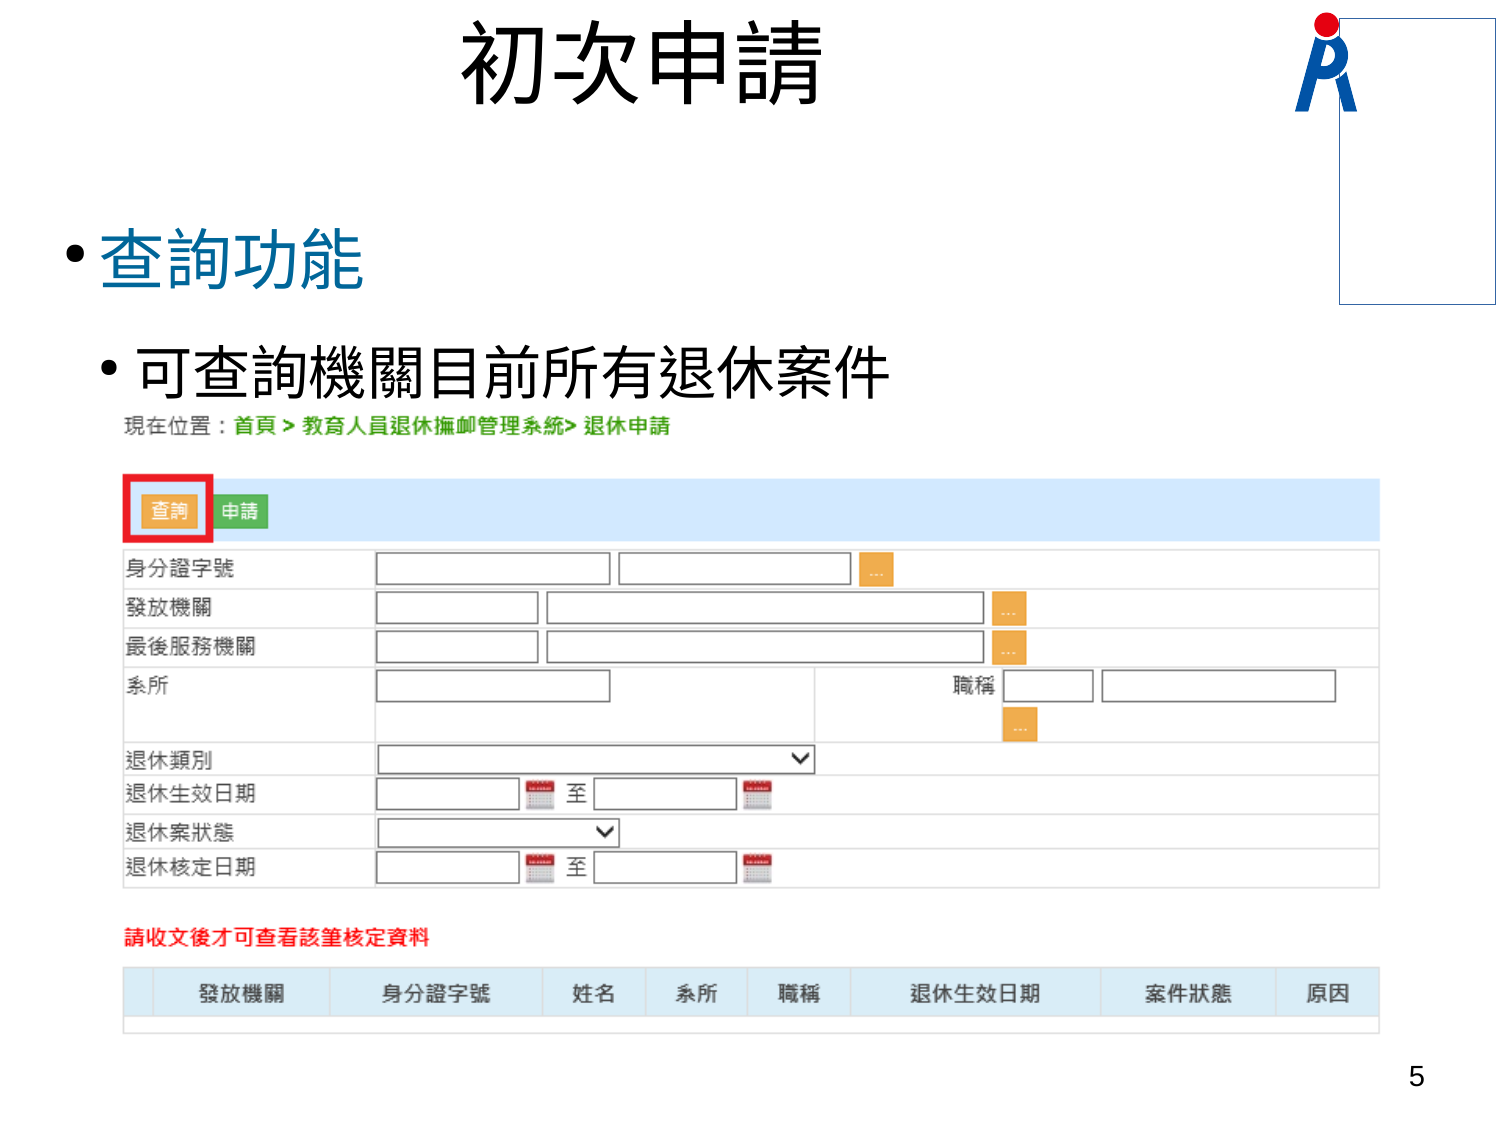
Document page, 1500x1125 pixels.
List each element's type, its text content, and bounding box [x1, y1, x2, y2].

picture [1278, 0, 1374, 128]
title 初次申請 [59, 2, 1225, 113]
list 查詢功能 可查詢機關目前所有退休案件 [63, 206, 1414, 950]
picture [112, 407, 1388, 1040]
slide_number 5 [1074, 1059, 1425, 1110]
